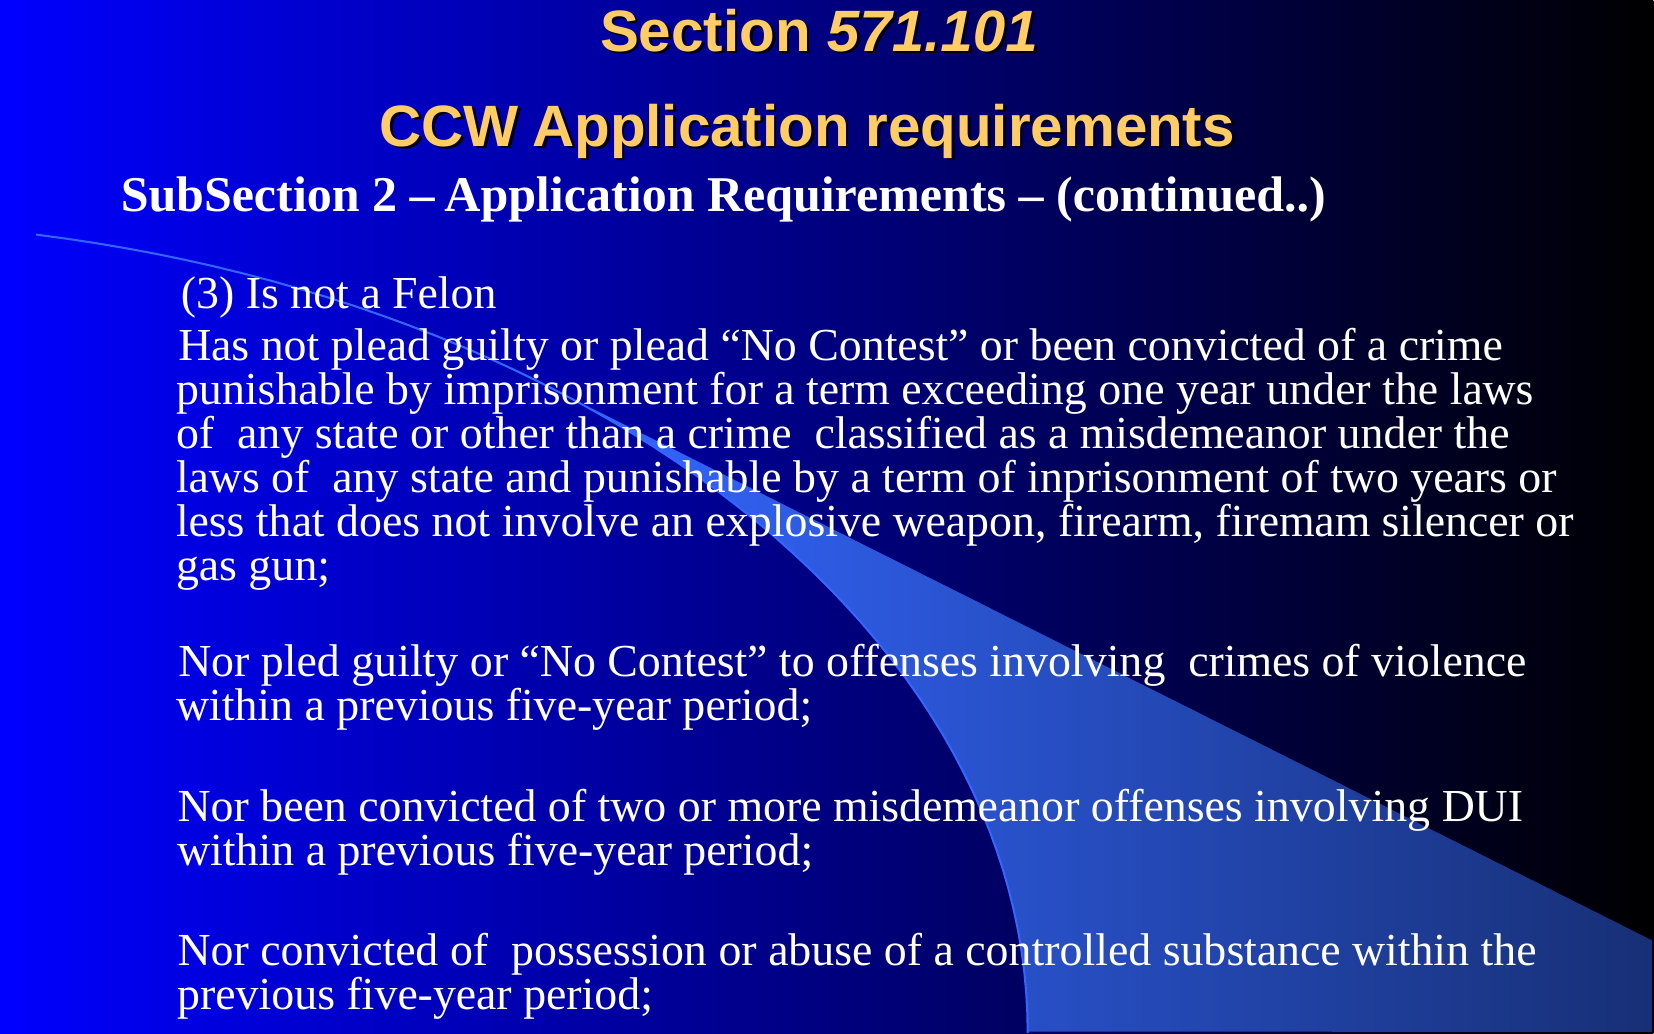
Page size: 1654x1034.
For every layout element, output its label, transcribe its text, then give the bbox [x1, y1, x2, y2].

list SubSection 2 – Application Requirements – (continued..) (3) Is not a Felon Has not plead guilty or plead “No Contest” or been convicted of a crime punishable by imprisonment for a term exceeding one year under the laws of any state or other than a crime classified as a misdemeanor under the laws of any state and punishable by a term of inprisonment of two years or less that does not involve an explosive weapon, firearm, firemam silencer or gas gun; Nor pled guilty or “No Contest” to offenses involving crimes of violence within a previous five-year period; Nor been convicted of two or more misdemeanor offenses involving DUI within a previous five-year period; Nor convicted of possession or abuse of a controlled substance within the previous five-year period; [105, 165, 1594, 1027]
title Section 571.101 CCW Application requirements [75, 0, 1564, 171]
